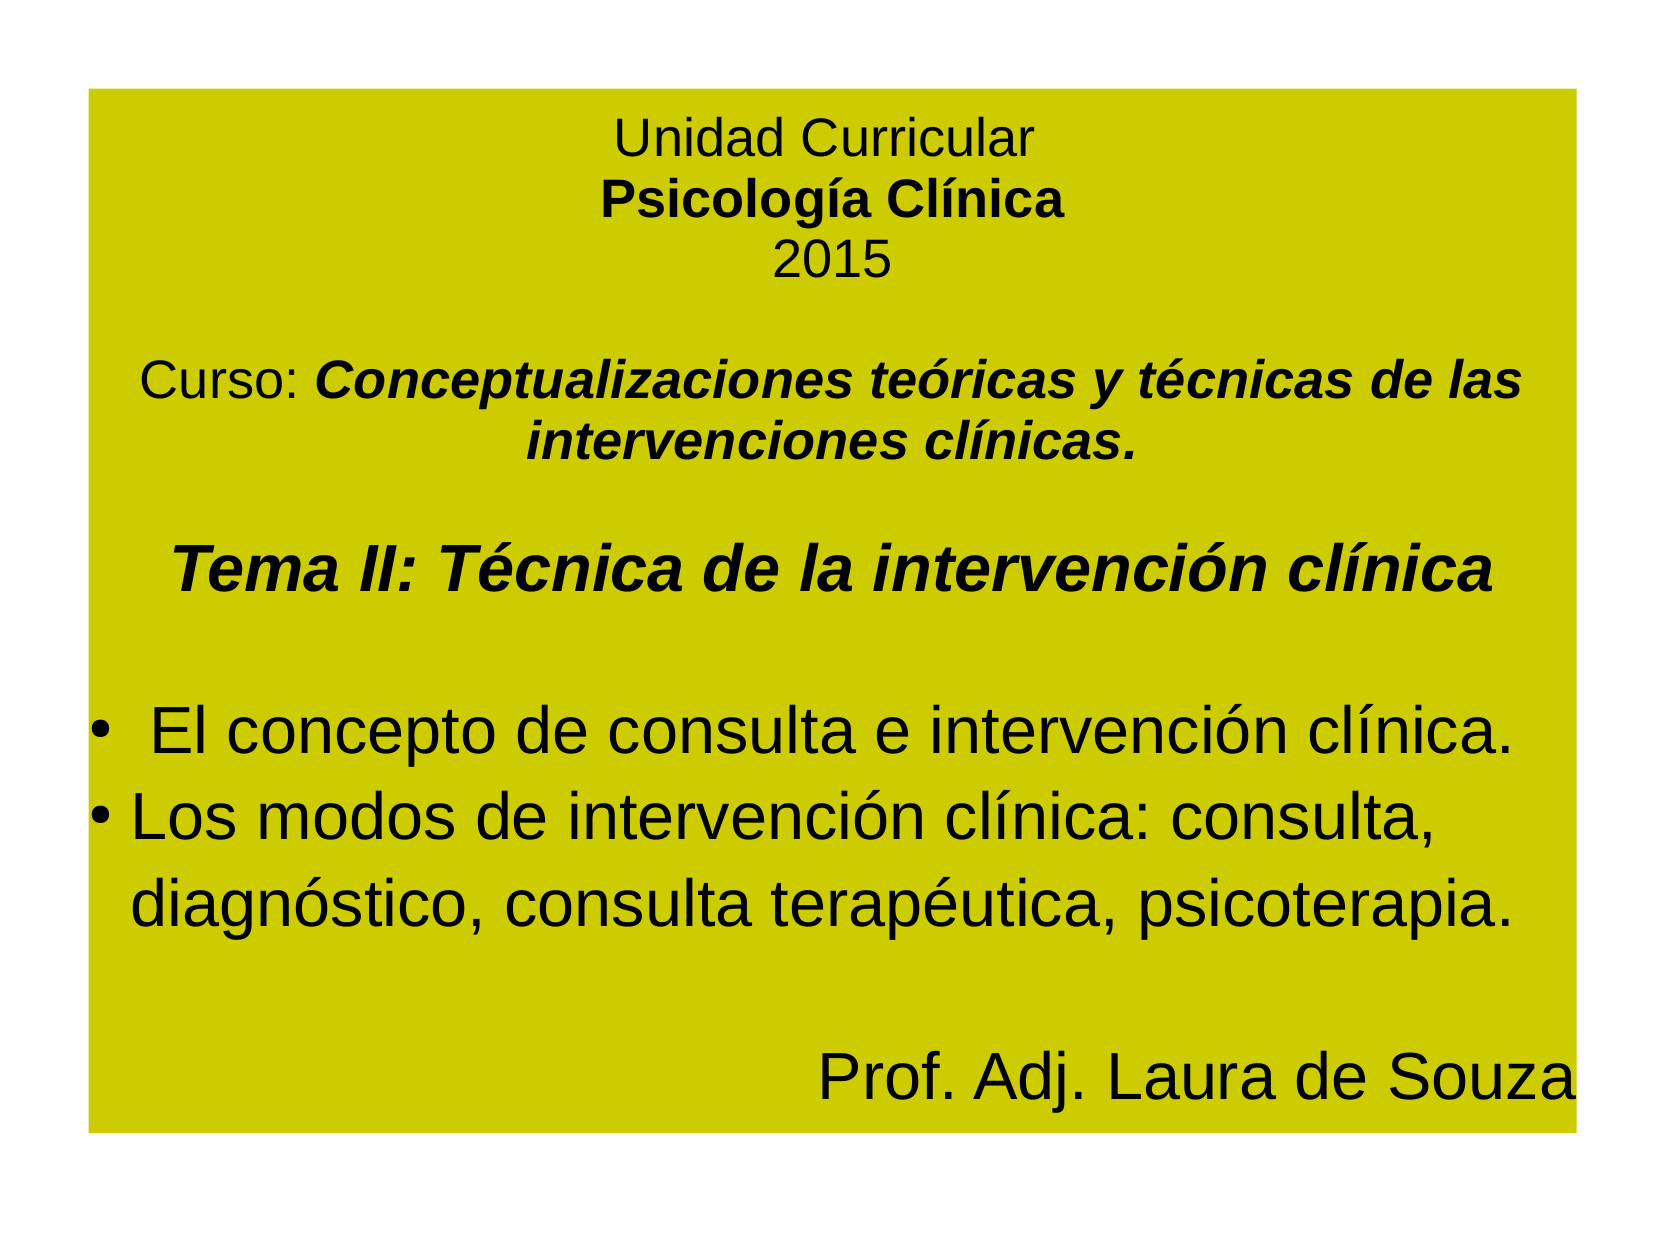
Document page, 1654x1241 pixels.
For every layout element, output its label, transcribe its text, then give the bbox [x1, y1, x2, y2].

subtitle Unidad Curricular Psicología Clínica 2015 Curso: Conceptualizaciones teóricas y técnicas de las intervenciones clínicas. Tema II: Técnica de la intervención clínica El concepto de consulta e intervención clínica. Los modos de intervención clínica: consulta, diagnóstico, consulta terapéutica, psicoterapia. Prof. Adj. Laura de Souza [88, 88, 1577, 1133]
